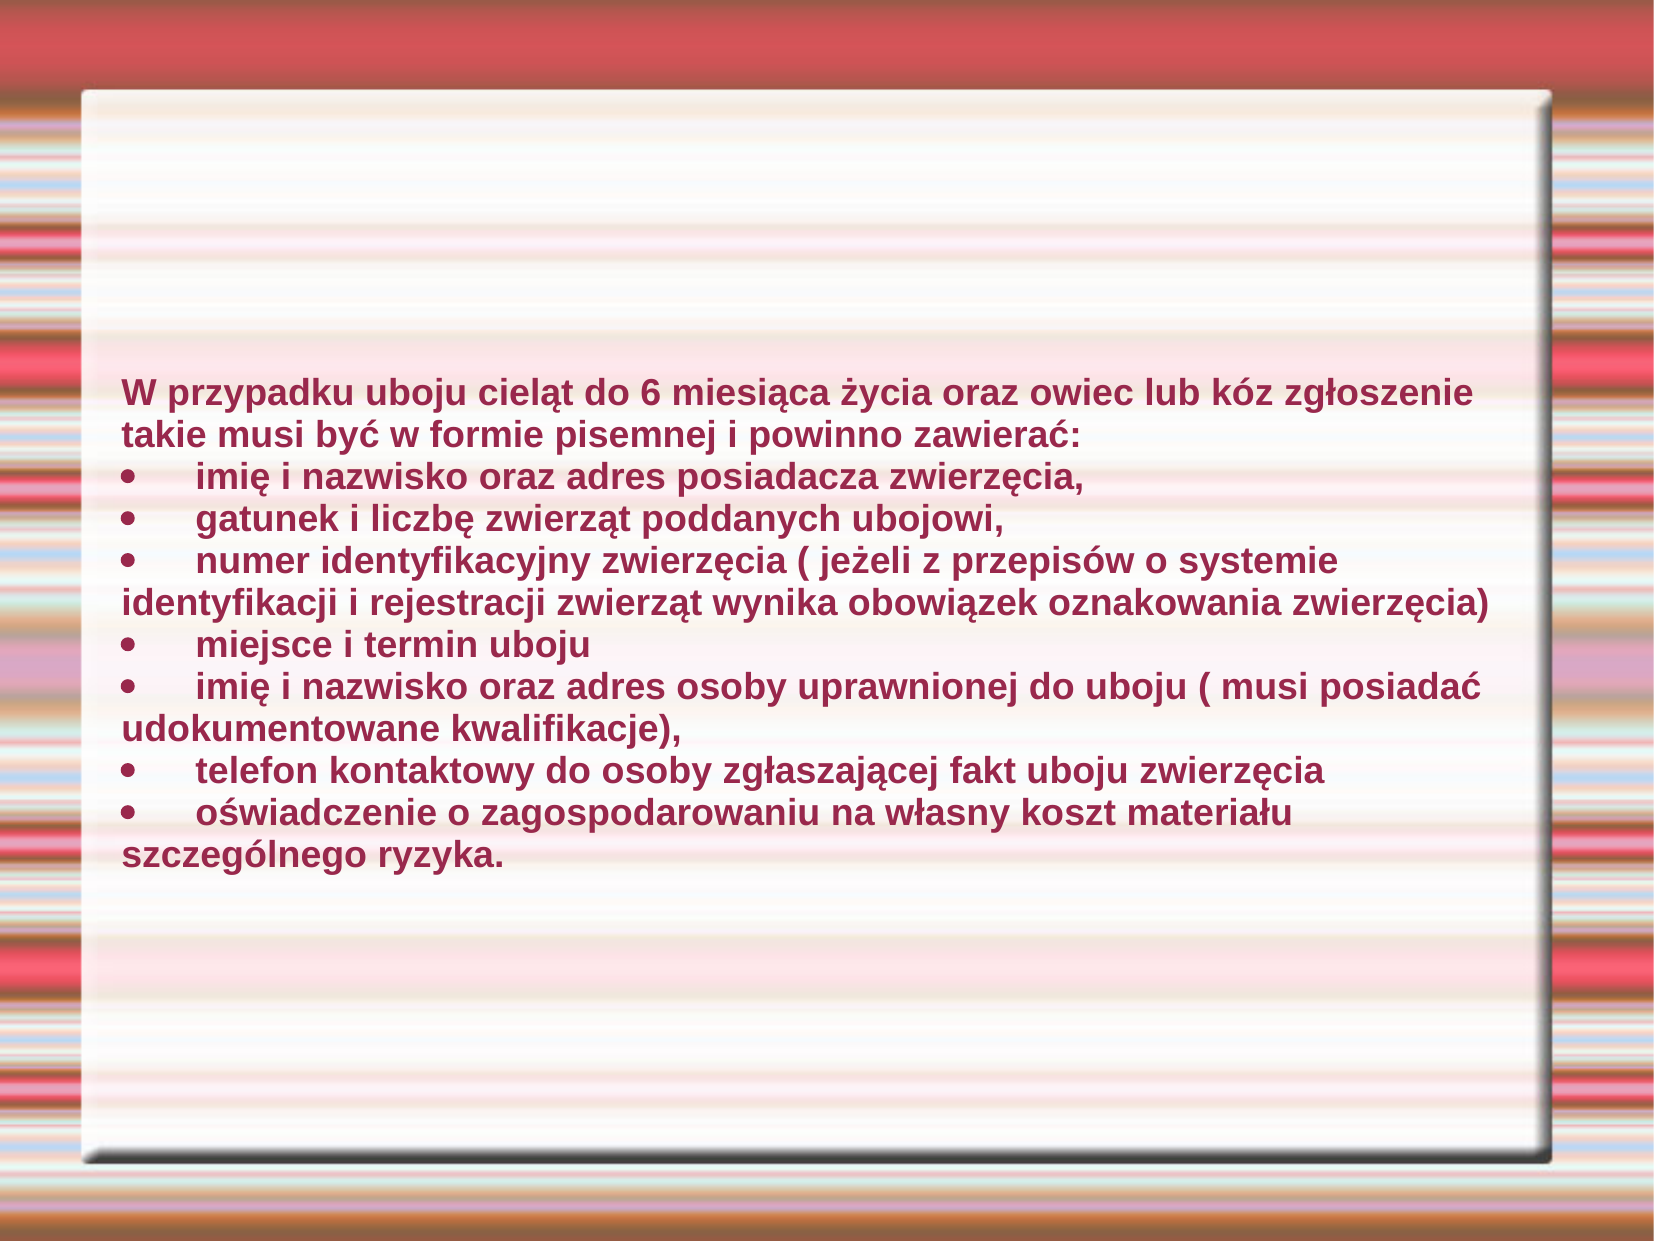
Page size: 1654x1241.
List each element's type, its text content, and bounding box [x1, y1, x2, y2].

subtitle W przypadku uboju cieląt do 6 miesiąca życia oraz owiec lub kóz zgłoszenie takie musi być w formie pisemnej i powinno zawierać: · imię i nazwisko oraz adres posiadacza zwierzęcia, · gatunek i liczbę zwierząt poddanych ubojowi, · numer identyfikacyjny zwierzęcia ( jeżeli z przepisów o systemie identyfikacji i rejestracji zwierząt wynika obowiązek oznakowania zwierzęcia) · miejsce i termin uboju · imię i nazwisko oraz adres osoby uprawnionej do uboju ( musi posiadać udokumentowane kwalifikacje), · telefon kontaktowy do osoby zgłaszającej fakt uboju zwierzęcia · oświadczenie o zagospodarowaniu na własny koszt materiału szczególnego ryzyka. [121, 114, 1534, 1132]
picture [0, 0, 1654, 1241]
